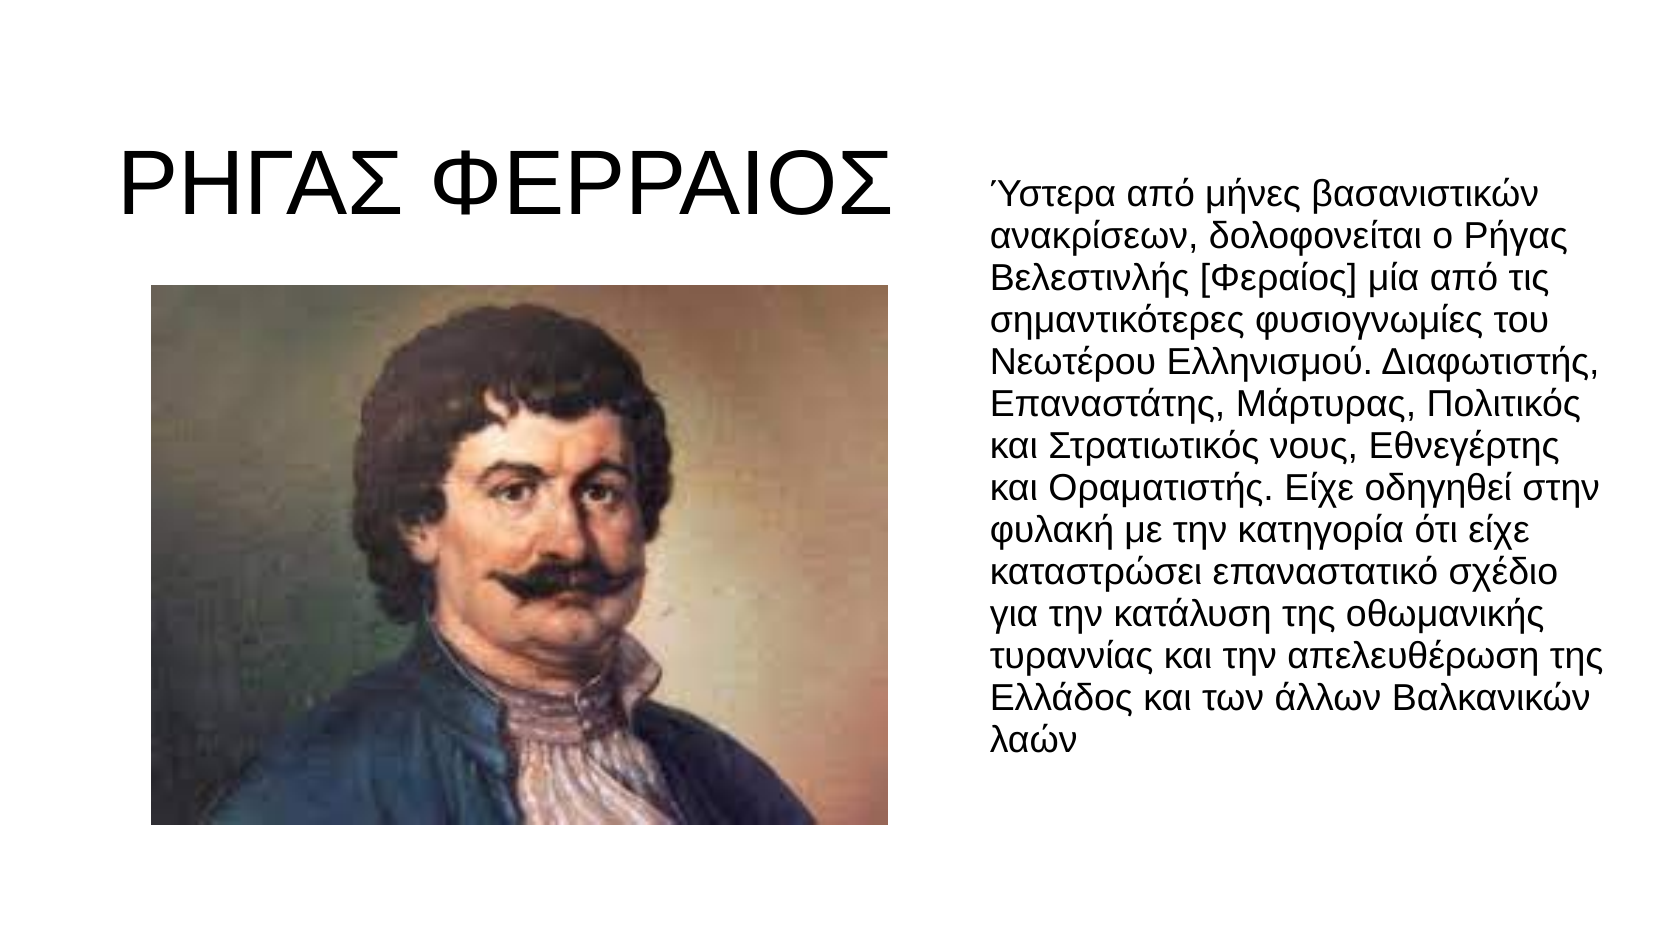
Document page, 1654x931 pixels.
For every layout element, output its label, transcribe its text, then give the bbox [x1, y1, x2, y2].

title ΡΗΓΑΣ ΦΕΡΡΑΙΟΣ [0, 105, 1264, 261]
picture [151, 285, 888, 826]
text_box Ύστερα από μήνες βασανιστικών ανακρίσεων, δολοφονείται ο Ρήγας Βελεστινλής [Φεραίος] μία από τις σημαντικότερες φυσιογνωμίες του Νεωτέρου Ελληνισμού. Διαφωτιστής, Επαναστάτης, Μάρτυρας, Πολιτικός και Στρατιωτικός νους, Εθνεγέρτης και Οραματιστής. Είχε οδηγηθεί στην φυλακή με την κατηγορία ότι είχε καταστρώσει επαναστατικό σχέδιο για την κατάλυση της οθωμανικής τυραννίας και την απελευθέρωση της Ελλάδος και των άλλων Βαλκανικών λαών [975, 165, 1621, 768]
